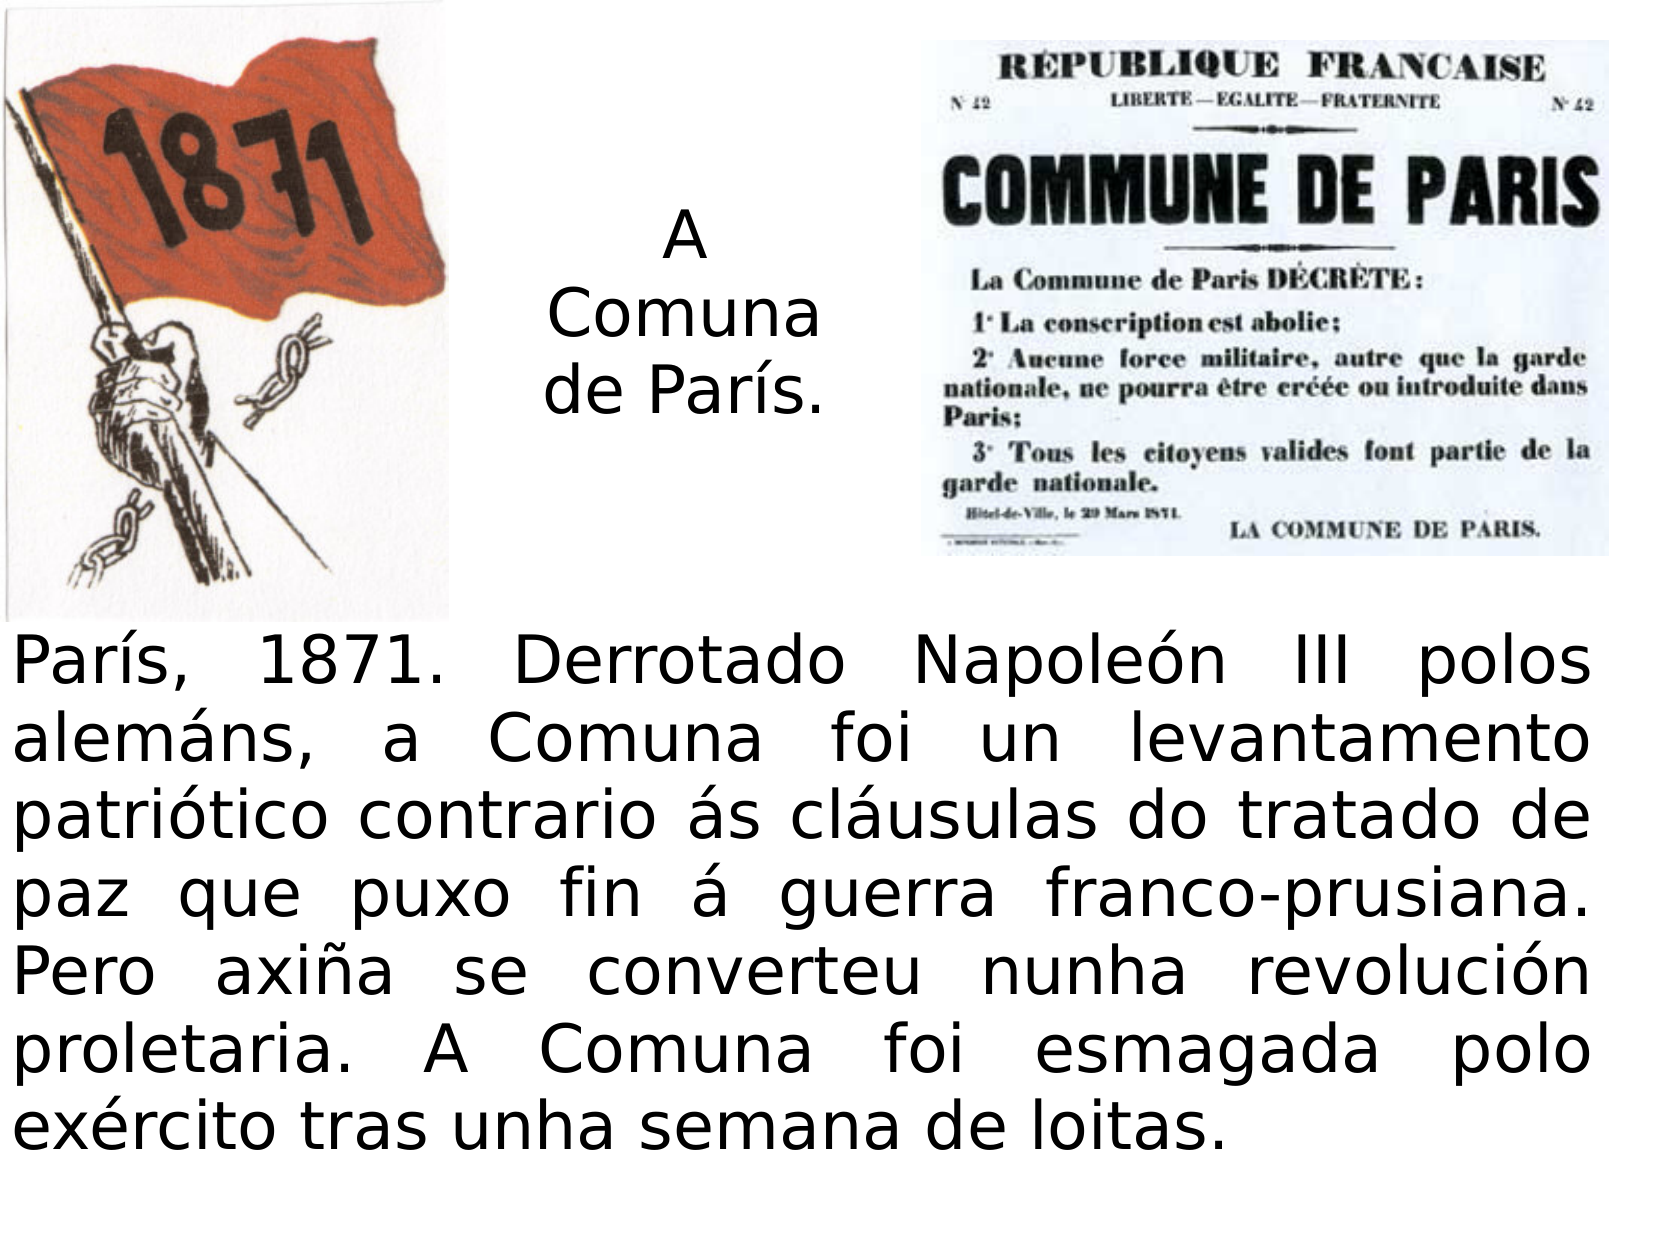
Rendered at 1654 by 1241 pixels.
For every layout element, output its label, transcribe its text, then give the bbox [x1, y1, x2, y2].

text_box París, 1871. Derrotado Napoleón III polos alemáns, a Comuna foi un levantamento patriótico contrario ás cláusulas do tratado de paz que puxo fin á guerra franco-prusiana. Pero axiña se converteu nunha revolución proletaria. A Comuna foi esmagada polo exército tras unha semana de loitas. [11, 621, 1595, 1166]
text_box A Comuna de París. [507, 188, 863, 438]
picture [0, 0, 449, 622]
picture [921, 40, 1609, 556]
